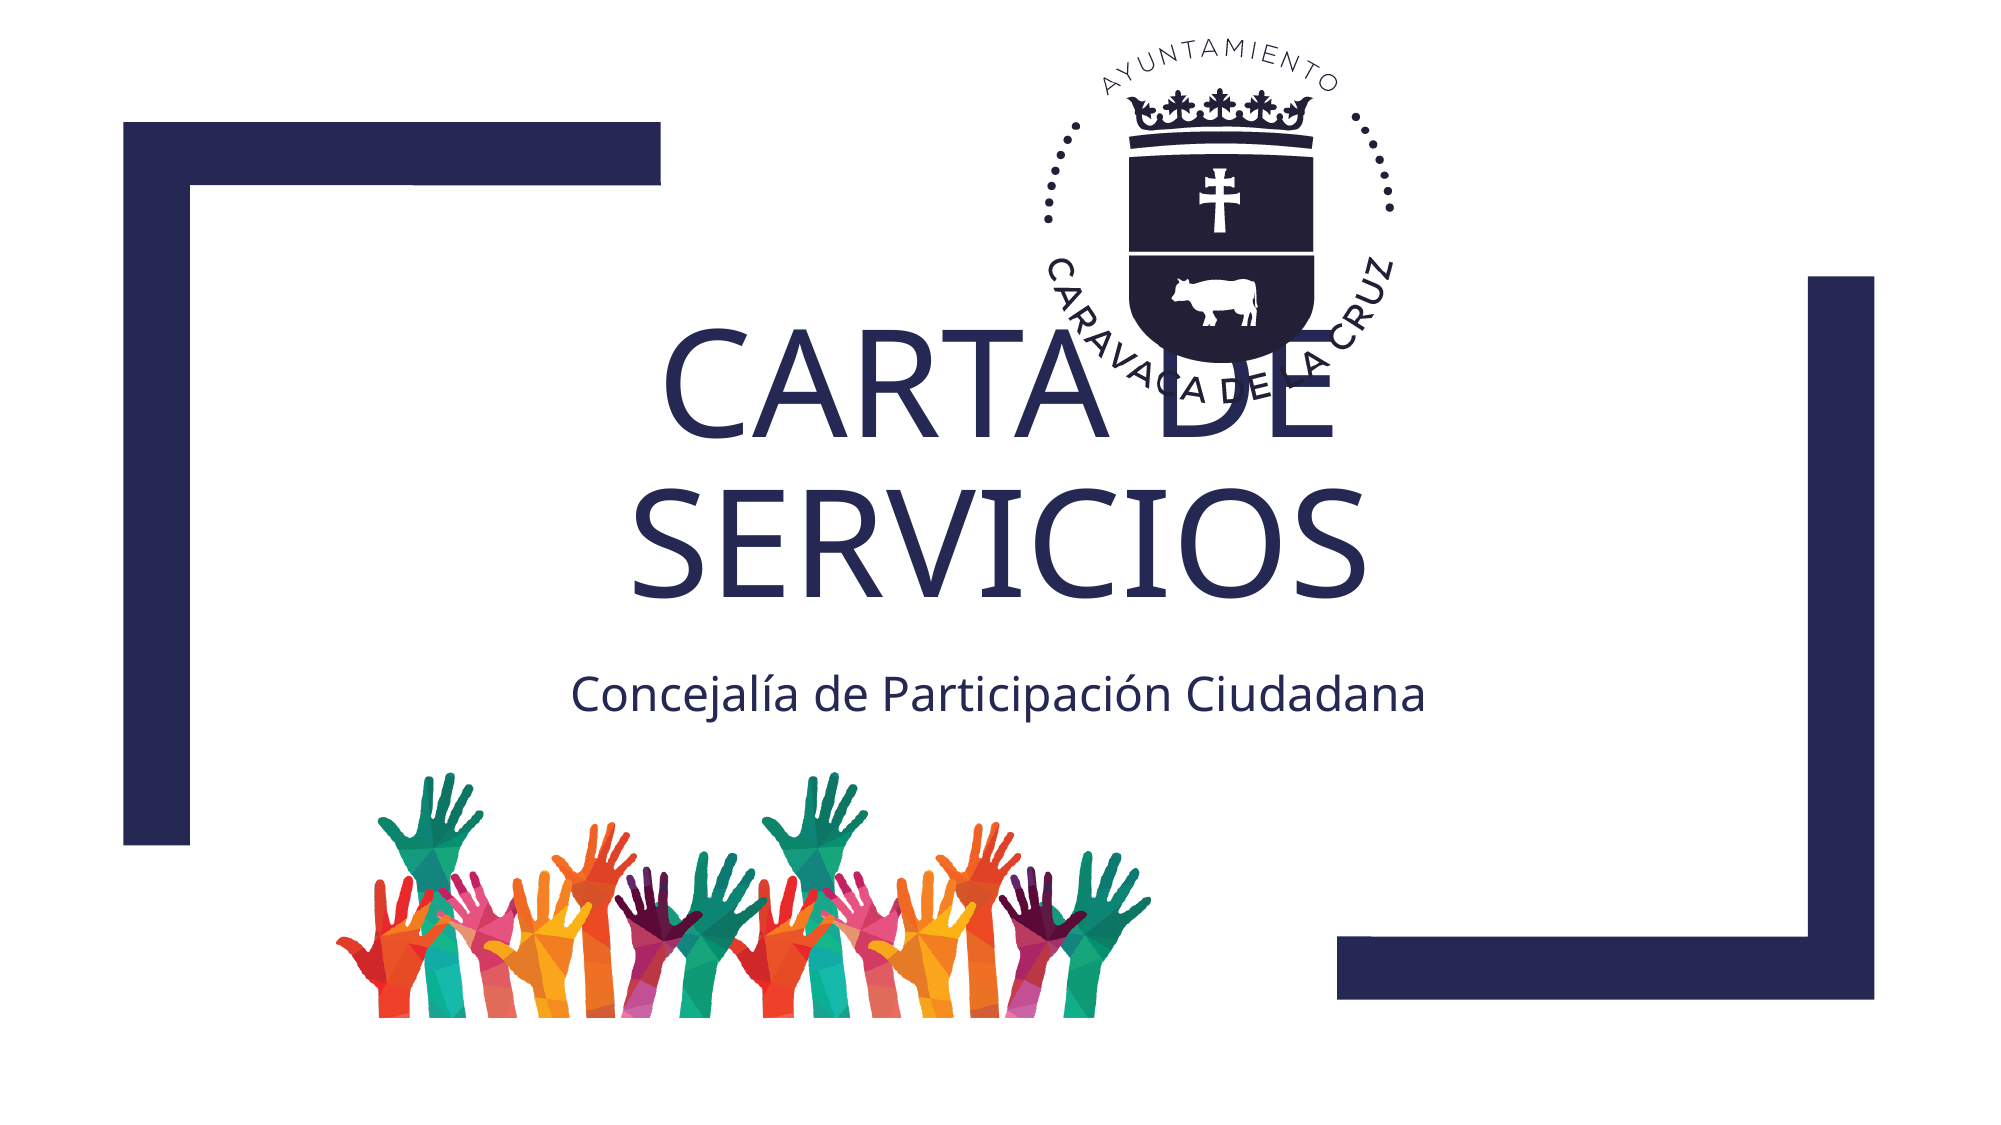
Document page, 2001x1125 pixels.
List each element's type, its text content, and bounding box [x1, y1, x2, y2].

subtitle Concejalía de Participación Ciudadana [439, 649, 1561, 828]
picture [1036, 35, 1403, 414]
title Carta de Servicios [314, 293, 1686, 638]
picture [336, 772, 1151, 1018]
